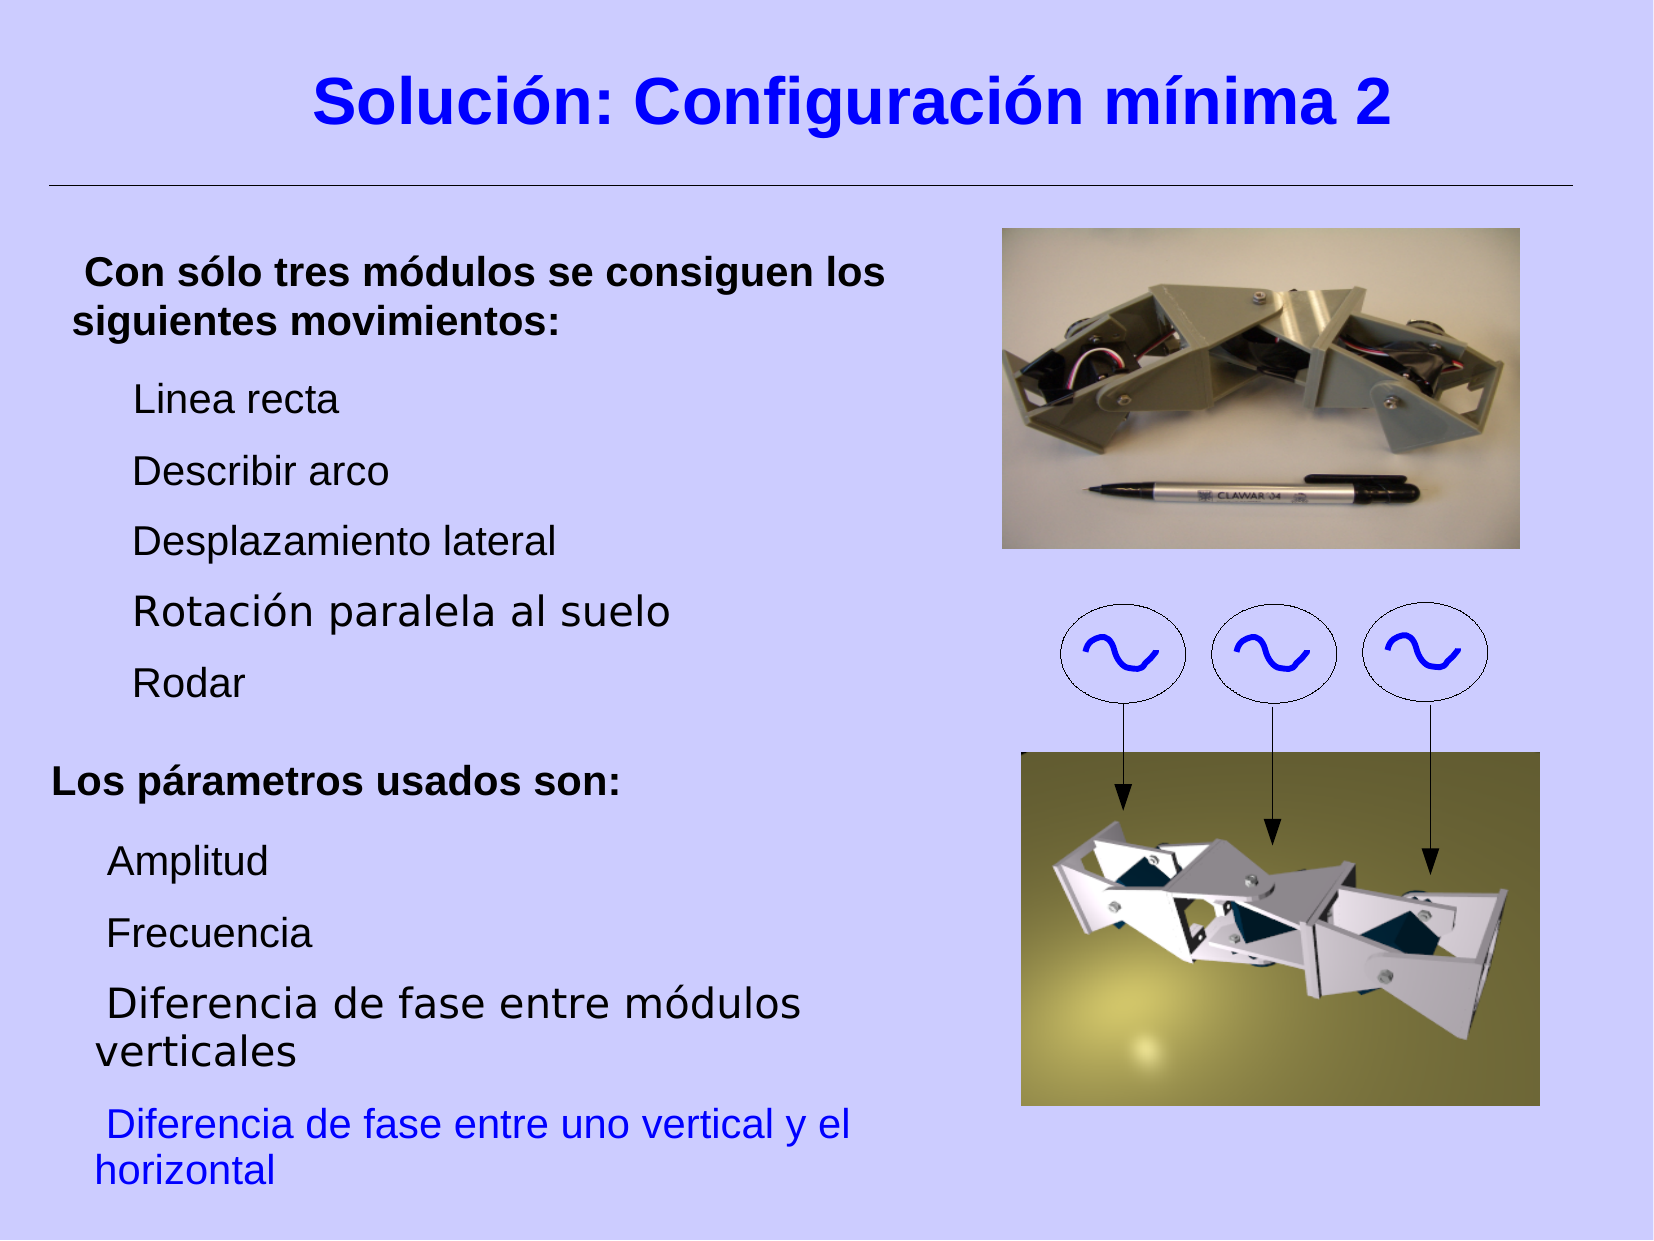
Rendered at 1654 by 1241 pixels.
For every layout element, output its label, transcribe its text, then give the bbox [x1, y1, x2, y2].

text_box Amplitud Frecuencia Diferencia de fase entre módulos verticales Diferencia de fase entre uno vertical y el horizontal [94, 830, 980, 1197]
text_box Linea recta Describir arco Desplazamiento lateral Rotación paralela al suelo Rodar [120, 368, 827, 710]
picture [1002, 228, 1520, 549]
title Solución: Configuración mínima 2 [132, 0, 1592, 191]
text_box Con sólo tres módulos se consiguen los siguientes movimientos: [71, 242, 907, 362]
text_box Los párametros usados son: [38, 750, 874, 870]
picture [1021, 752, 1540, 1106]
